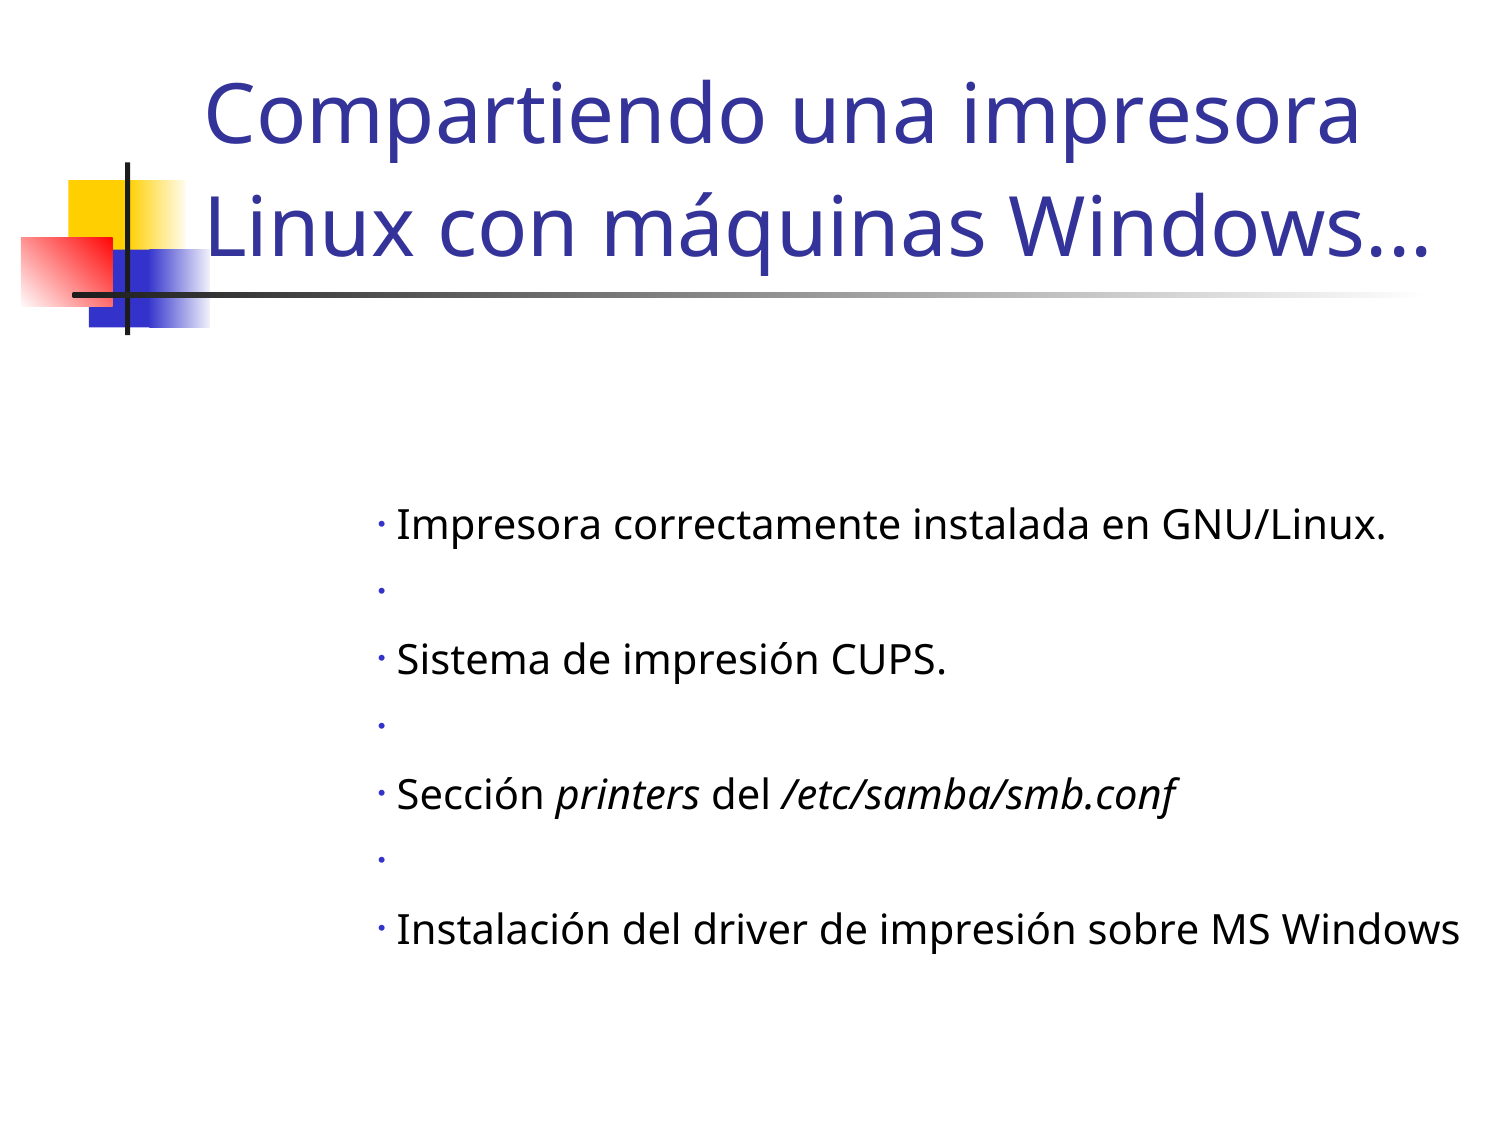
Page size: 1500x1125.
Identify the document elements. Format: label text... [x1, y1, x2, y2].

text_box Impresora correctamente instalada en GNU/Linux. Sistema de impresión CUPS. Sección printers del /etc/samba/smb.conf Instalación del driver de impresión sobre MS Windows [362, 487, 1413, 951]
title Compartiendo una impresora Linux con máquinas Windows... [188, 73, 1468, 289]
